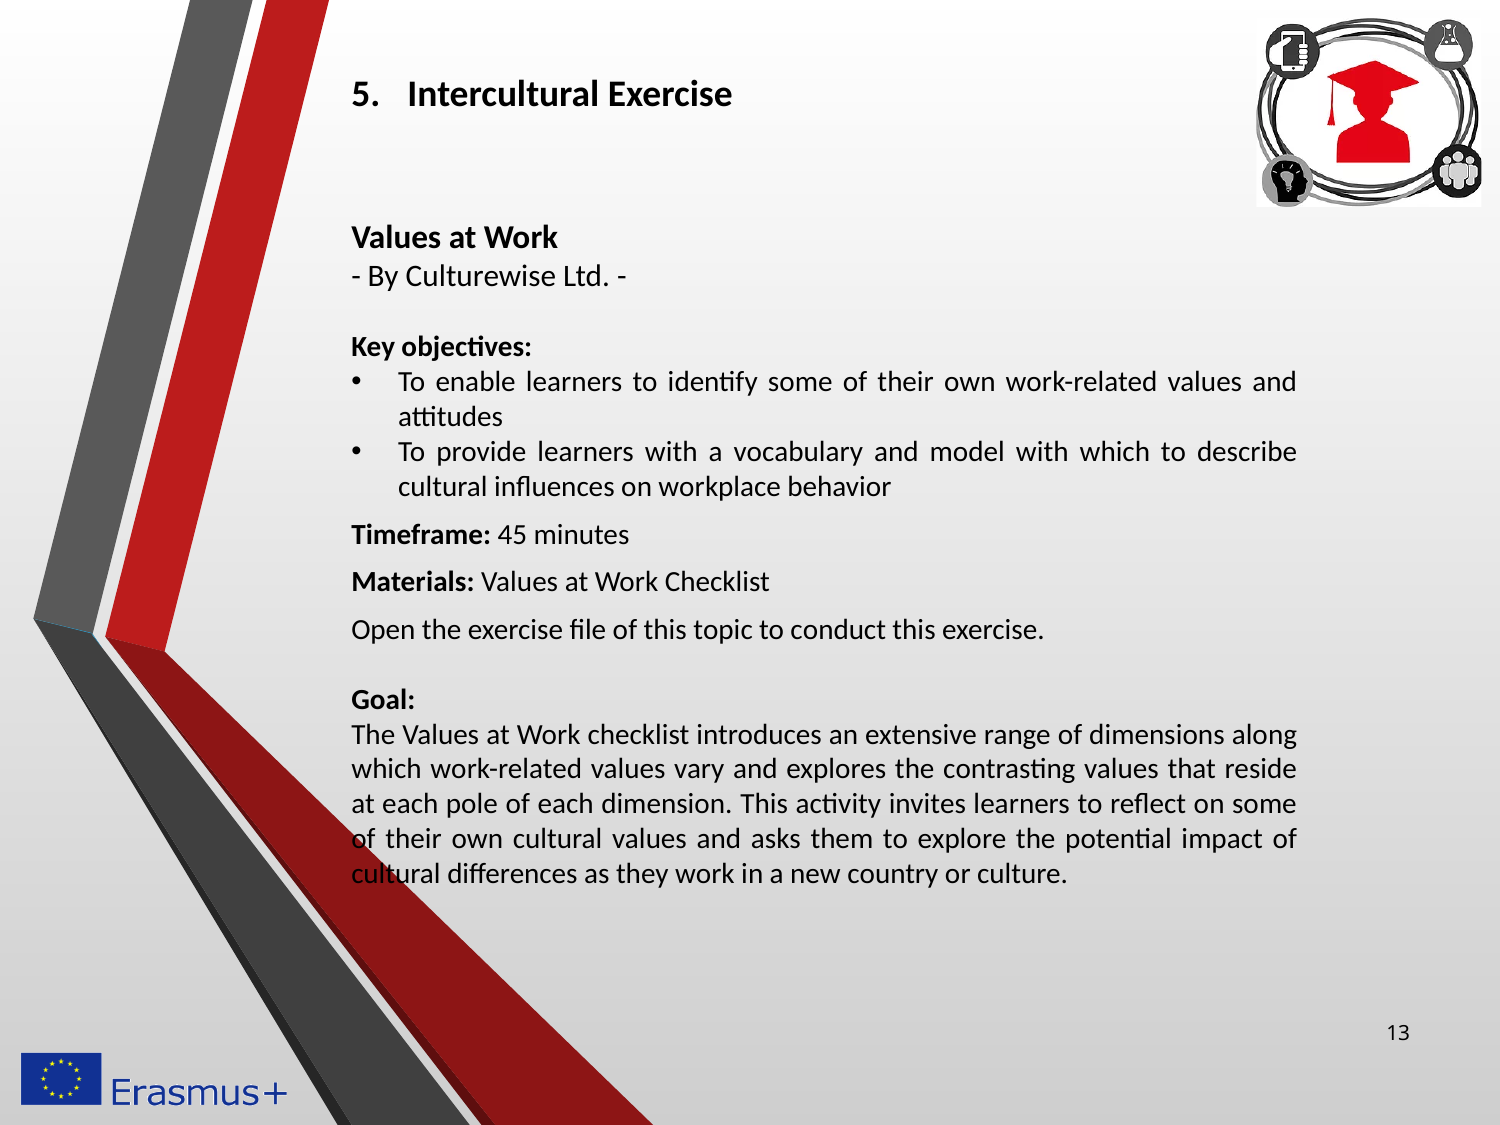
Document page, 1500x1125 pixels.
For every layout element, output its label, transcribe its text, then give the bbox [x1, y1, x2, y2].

text_box Intercultural Exercise [336, 61, 975, 122]
picture [5, 1037, 302, 1120]
text_box Values at Work - By Culturewise Ltd. - Key objectives: To enable learners to identify some of their own work-related values and attitudes To provide learners with a vocabulary and model with which to describe cultural influences on workplace behavior Timeframe: 45 minutes Materials: Values at Work Checklist Open the exercise file of this topic to conduct this exercise. Goal: The Values at Work checklist introduces an extensive range of dimensions along which work-related values vary and explores the contrasting values that reside at each pole of each dimension. This activity invites learners to reflect on some of their own cultural values and asks them to explore the potential impact of cultural differences as they work in a new country or culture. [336, 208, 1313, 898]
picture [1256, 18, 1482, 207]
slide_number <numer> [1357, 1003, 1425, 1064]
chart [1257, 19, 1483, 209]
